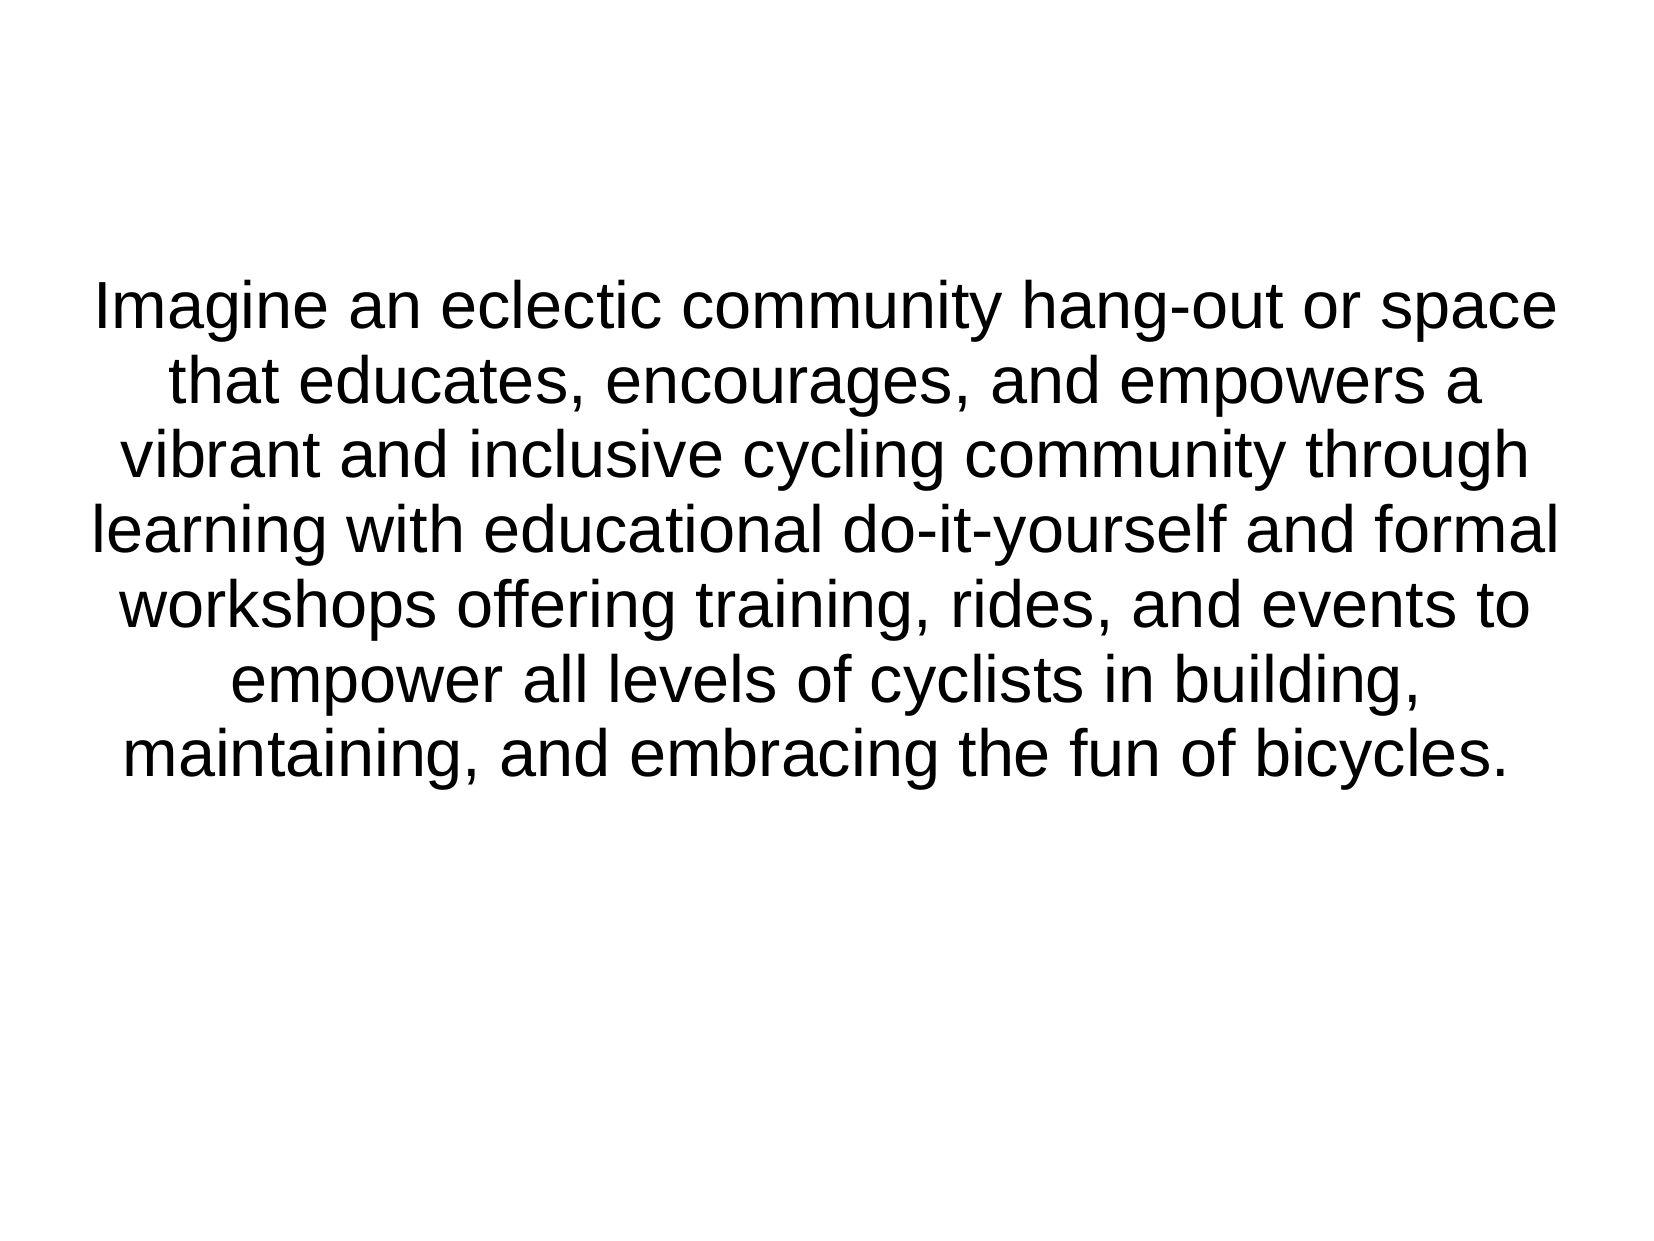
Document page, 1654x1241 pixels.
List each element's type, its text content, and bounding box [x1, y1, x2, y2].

subtitle Imagine an eclectic community hang-out or space that educates, encourages, and empowers a vibrant and inclusive cycling community through learning with educational do-it-yourself and formal workshops offering training, rides, and events to empower all levels of cyclists in building, maintaining, and embracing the fun of bicycles. [82, 49, 1571, 1010]
